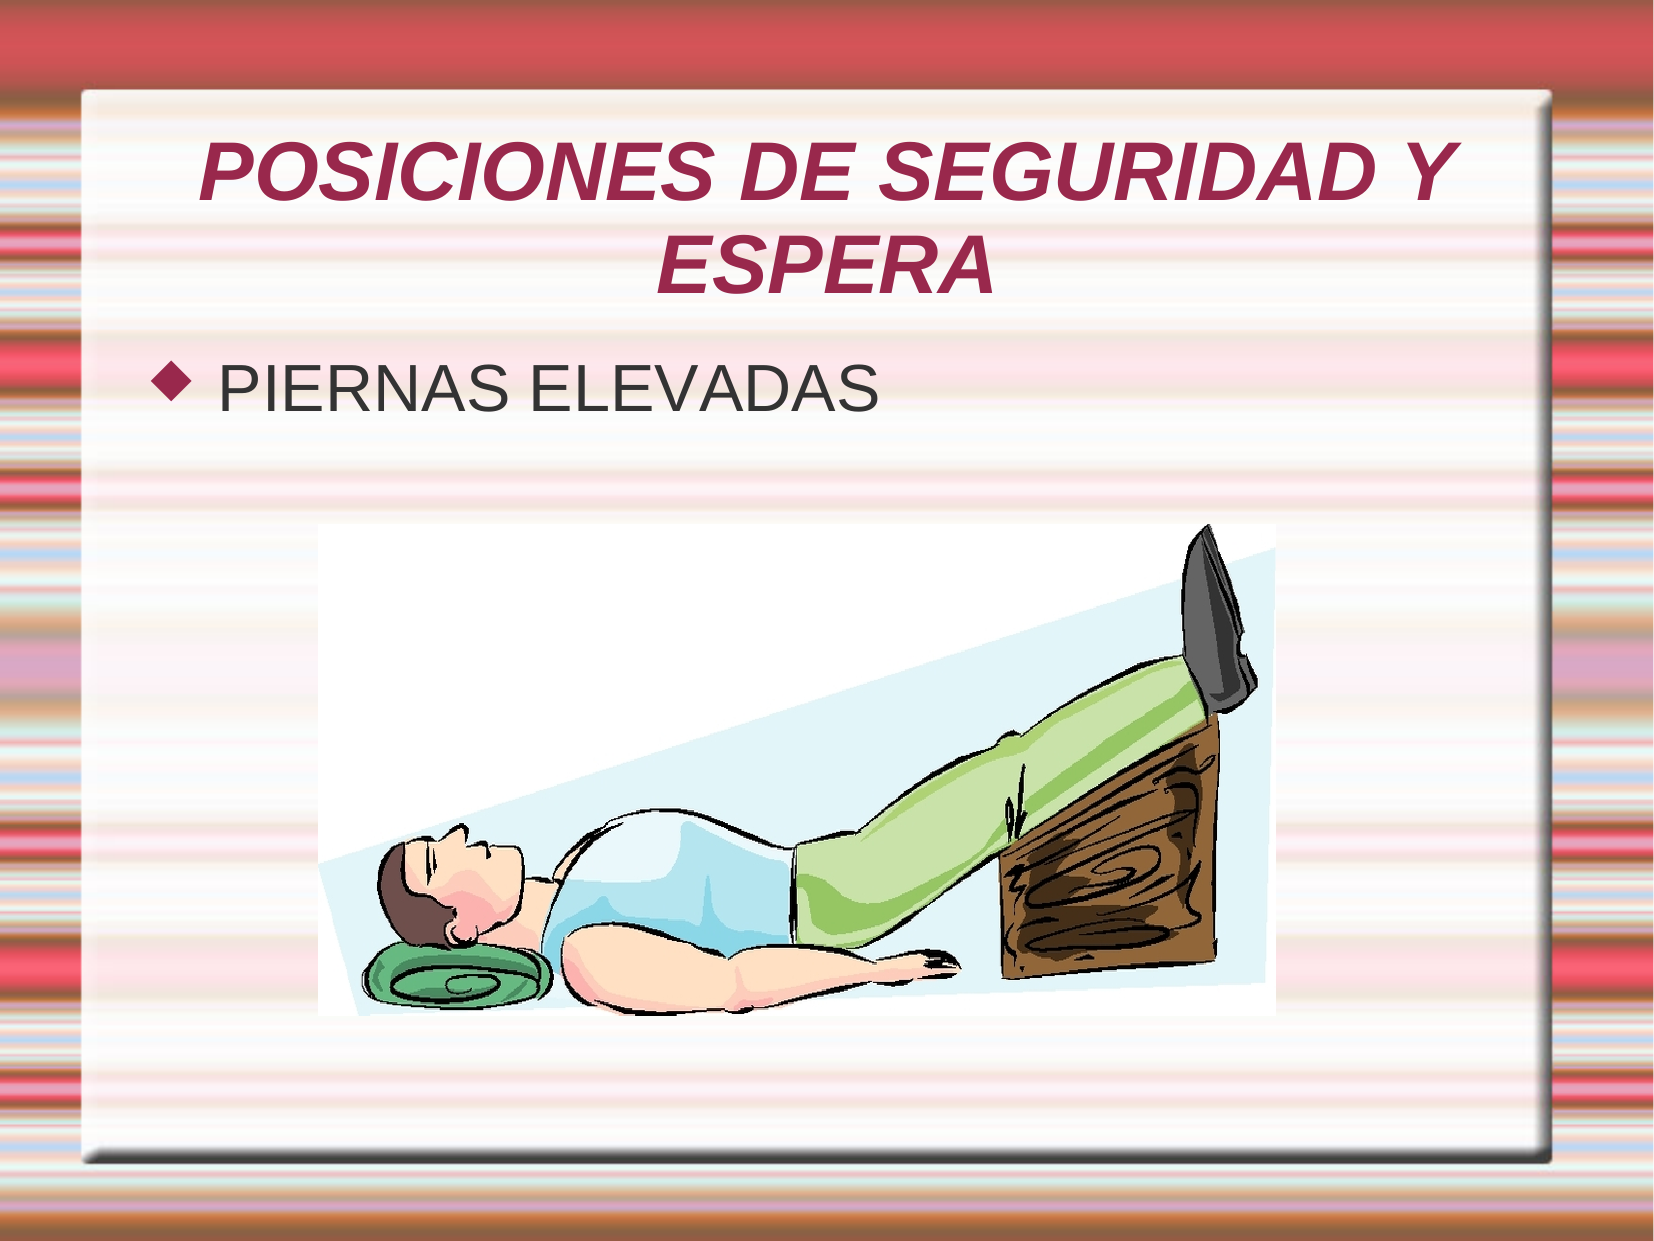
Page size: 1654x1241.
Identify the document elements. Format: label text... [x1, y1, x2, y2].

list PIERNAS ELEVADAS [134, 350, 1516, 1132]
picture [0, 0, 1654, 1241]
title POSICIONES DE SEGURIDAD Y ESPERA [121, 114, 1534, 322]
